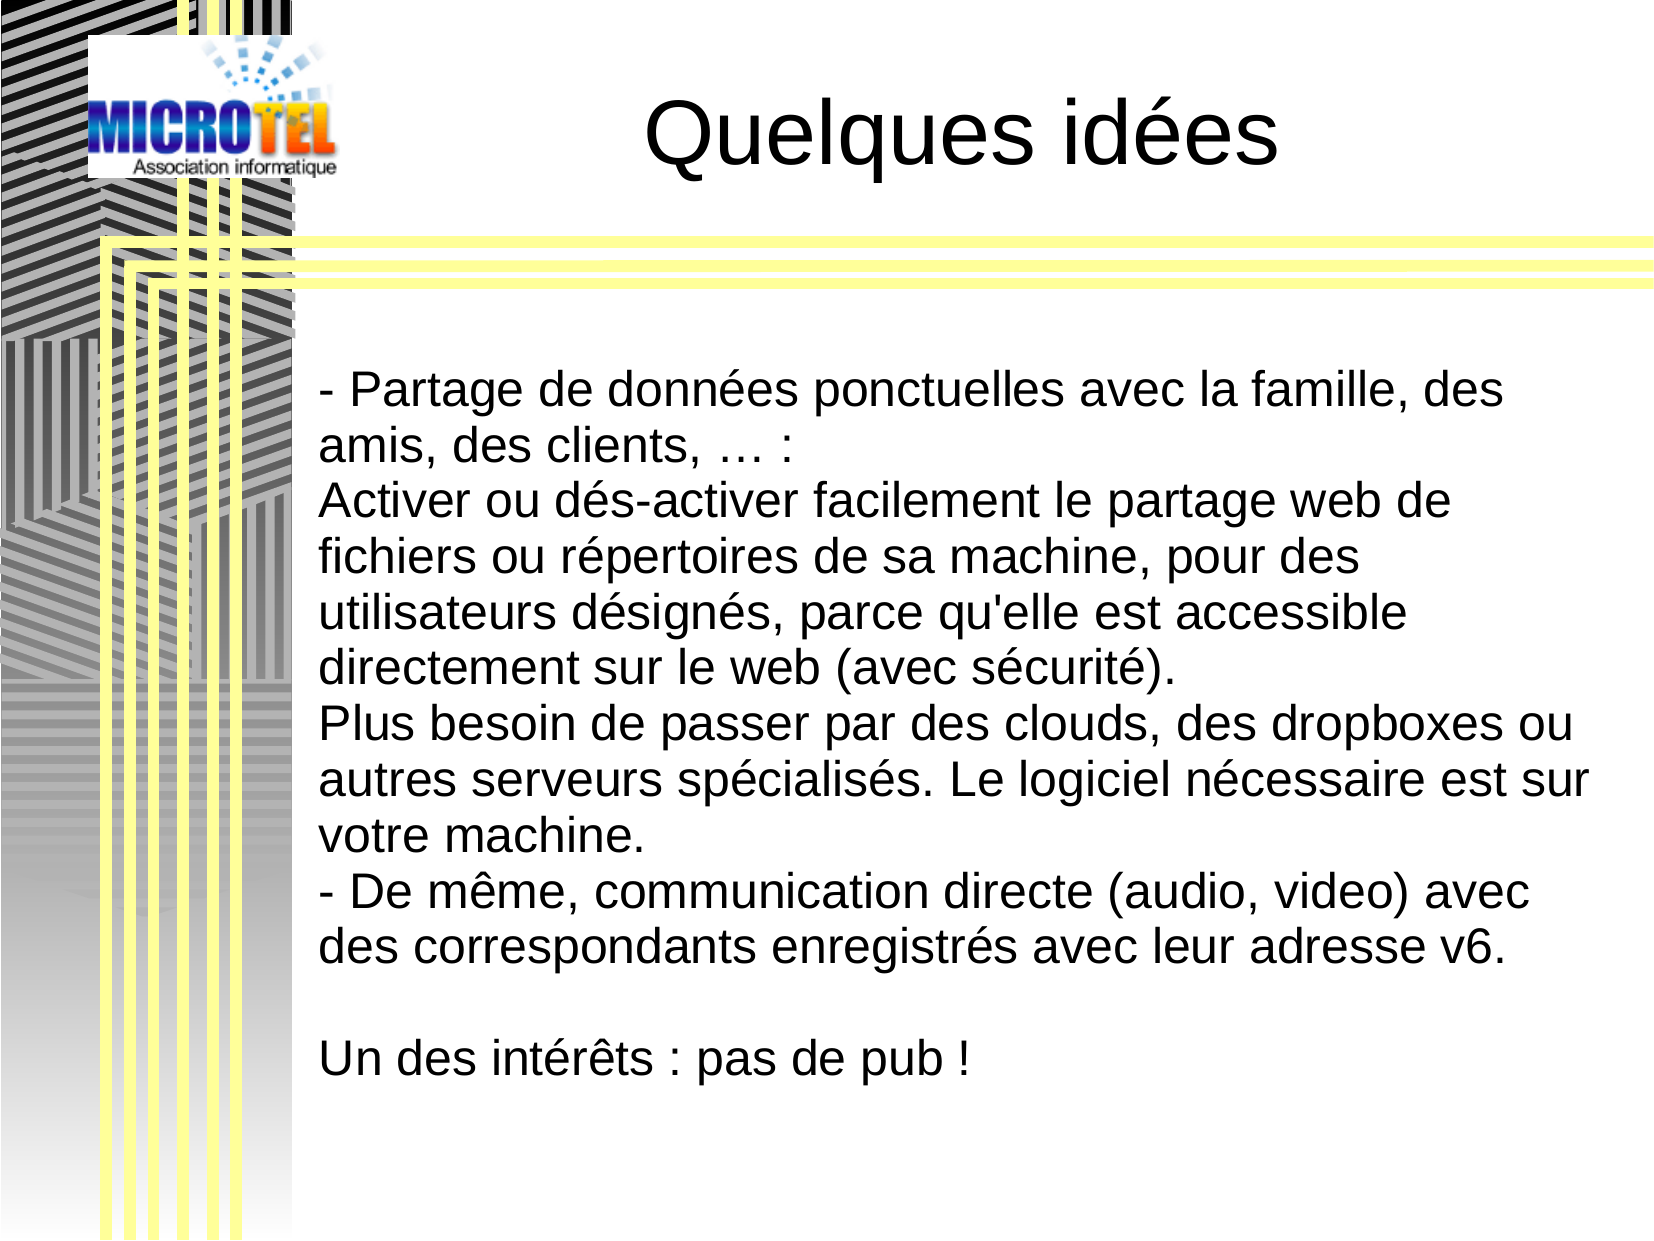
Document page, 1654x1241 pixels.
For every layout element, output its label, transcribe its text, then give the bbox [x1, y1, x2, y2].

picture [88, 35, 340, 178]
title Quelques idées [354, 29, 1571, 237]
subtitle - Partage de données ponctuelles avec la famille, des amis, des clients, … : Activer ou dés-activer facilement le partage web de fichiers ou répertoires de sa machine, pour des utilisateurs désignés, parce qu'elle est accessible directement sur le web (avec sécurité). Plus besoin de passer par des clouds, des dropboxes ou autres serveurs spécialisés. Le logiciel nécessaire est sur votre machine. - De même, communication directe (audio, video) avec des correspondants enregistrés avec leur adresse v6. Un des intérêts : pas de pub ! [318, 295, 1595, 1152]
